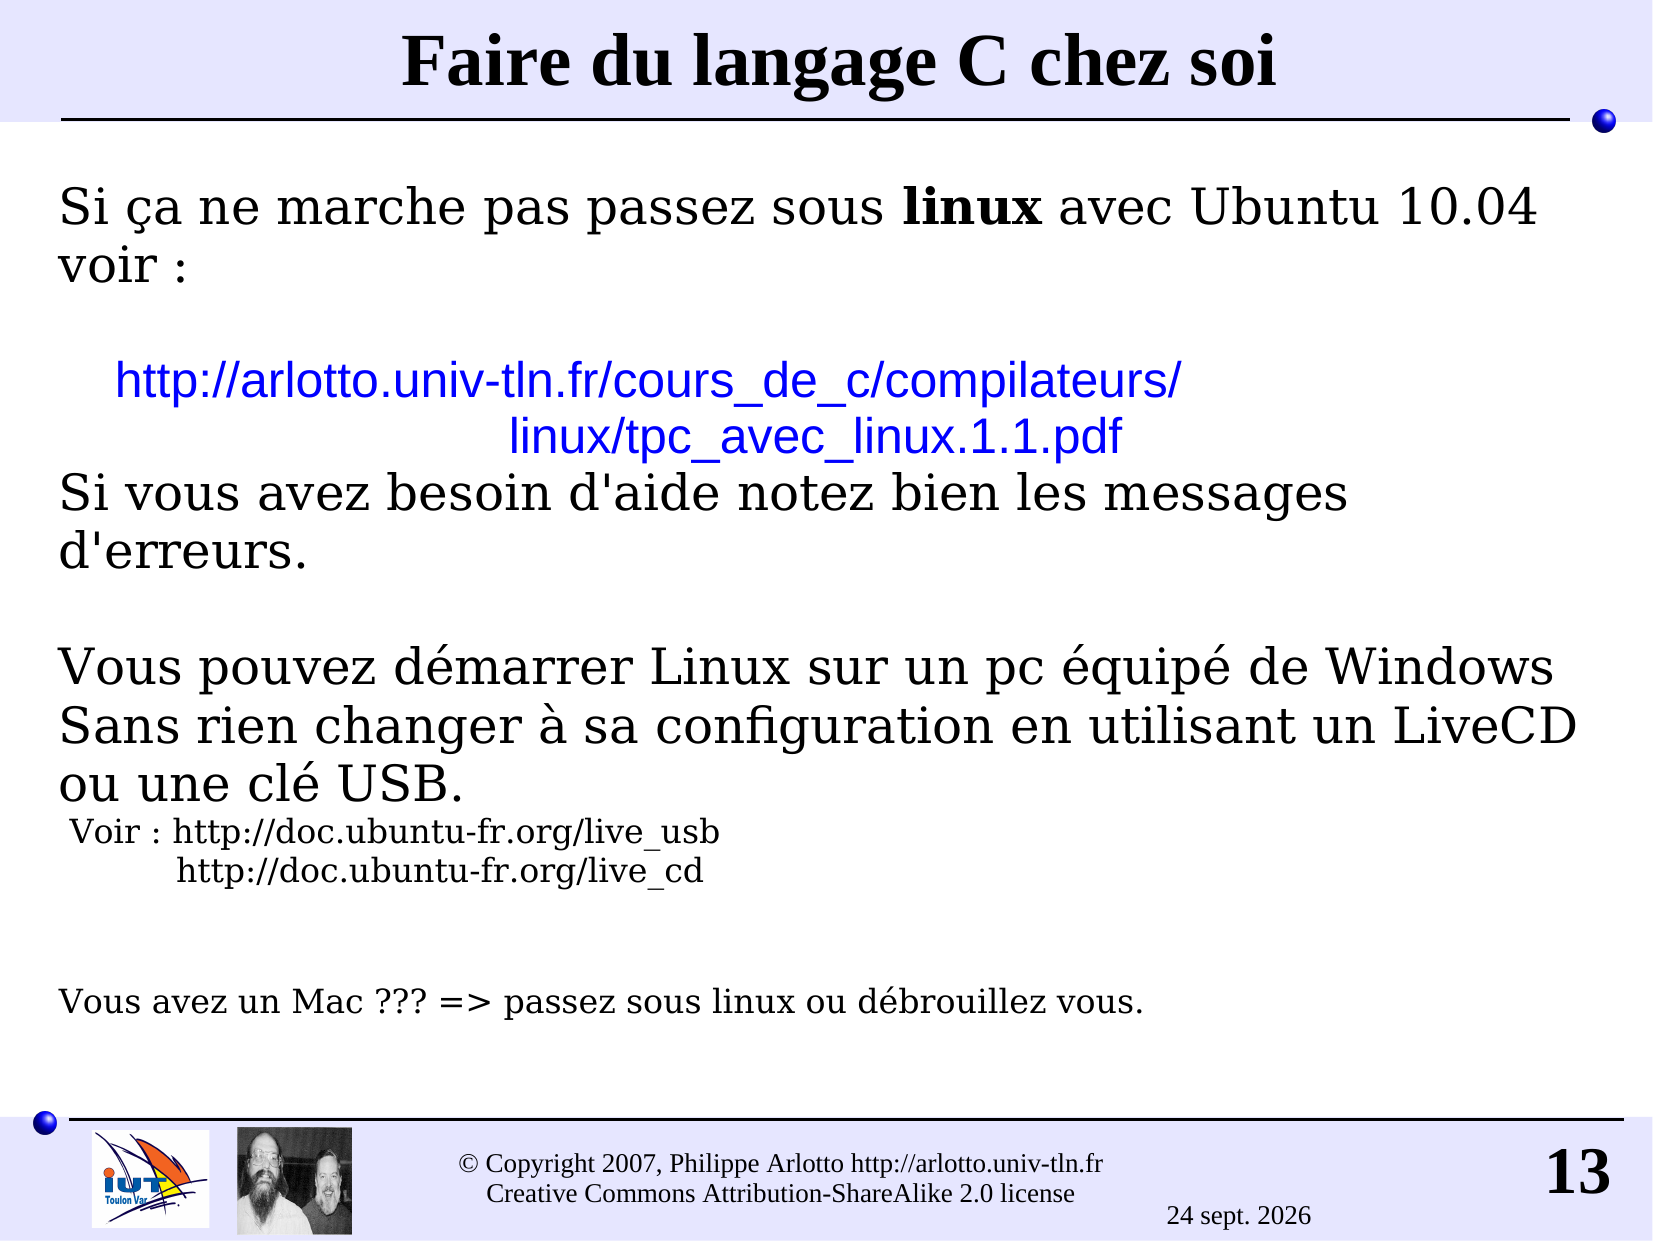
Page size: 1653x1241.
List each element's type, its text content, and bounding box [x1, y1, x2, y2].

picture [237, 1127, 352, 1235]
text_box Si ça ne marche pas passez sous linux avec Ubuntu 10.04 voir : http://arlotto.univ-tln.fr/cours_de_c/compilateurs/ linux/tpc_avec_linux.1.1.pdf Si vous avez besoin d'aide notez bien les messages d'erreurs. Vous pouvez démarrer Linux sur un pc équipé de Windows Sans rien changer à sa configuration en utilisant un LiveCD ou une clé USB. Voir : http://doc.ubuntu-fr.org/live_usb http://doc.ubuntu-fr.org/live_cd Vous avez un Mac ??? => passez sous linux ou débrouillez vous. [59, 177, 1595, 1039]
title Faire du langage C chez soi [95, 11, 1585, 110]
